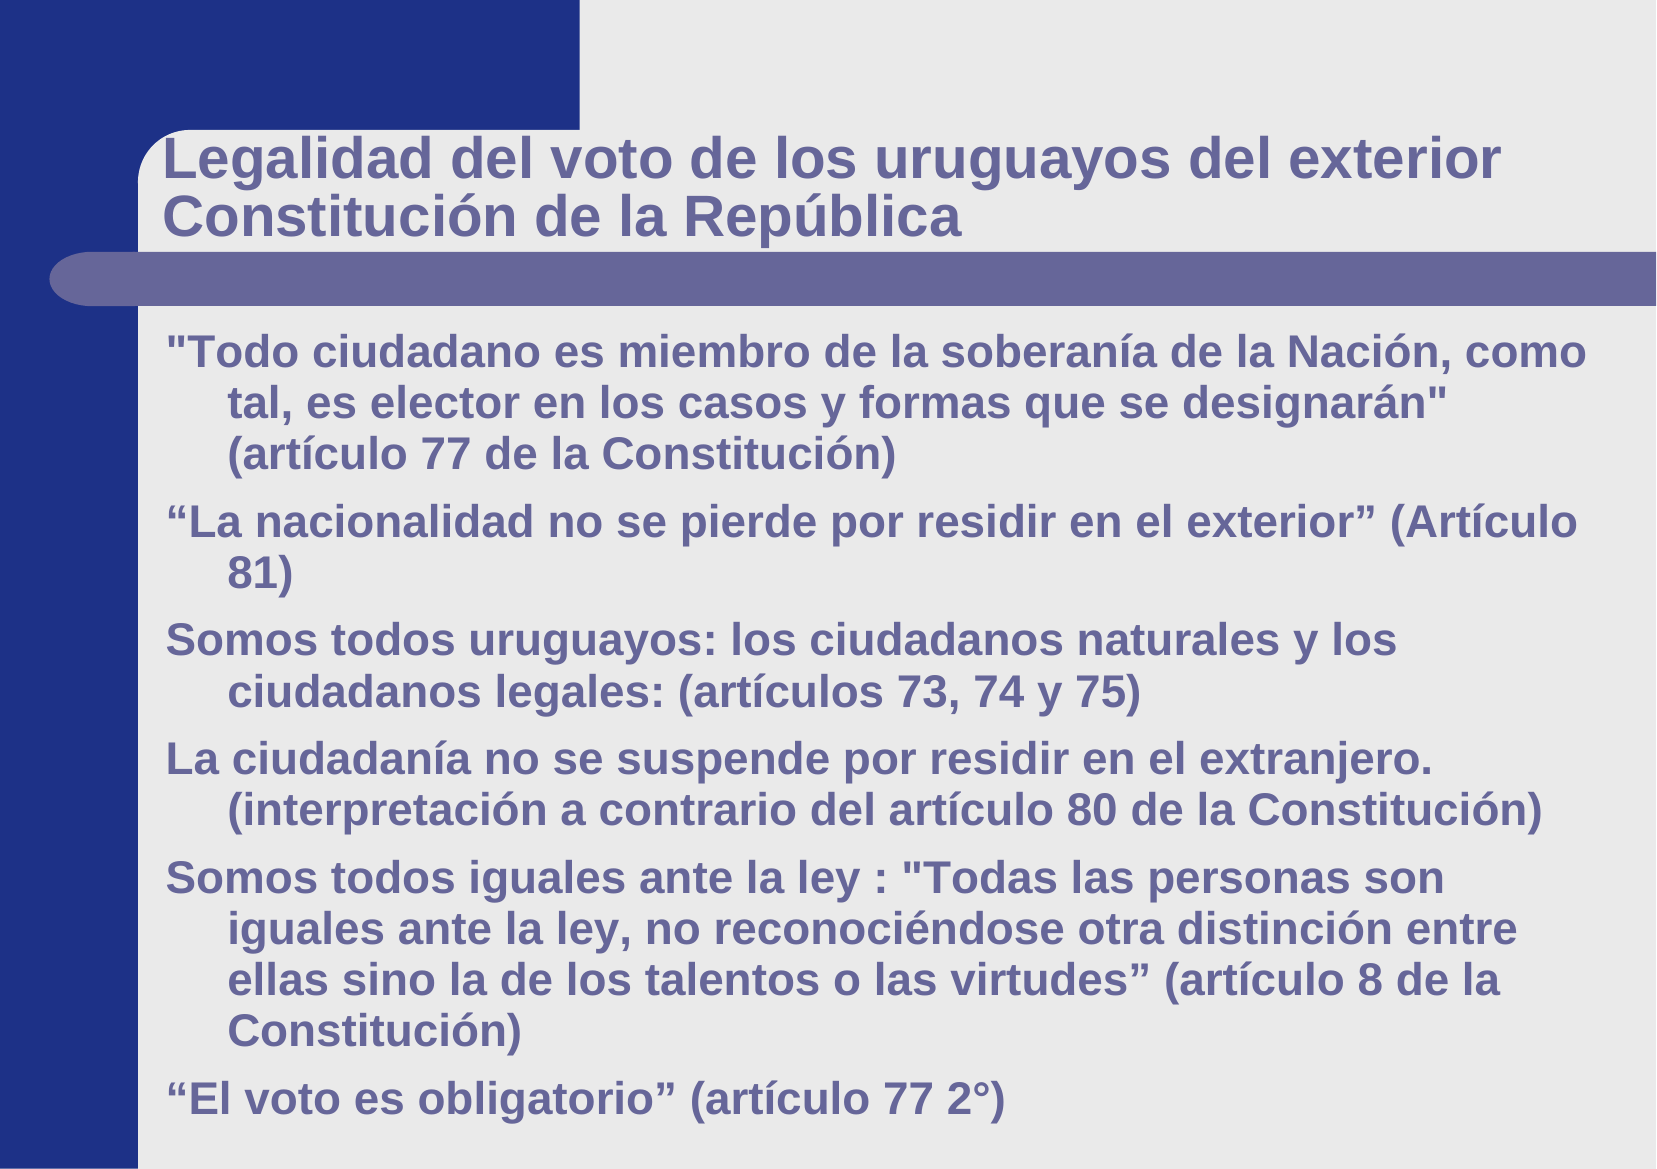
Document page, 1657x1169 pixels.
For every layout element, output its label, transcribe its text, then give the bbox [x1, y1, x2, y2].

list "Todo ciudadano es miembro de la soberanía de la Nación, como tal, es elector en los casos y formas que se designarán" (artículo 77 de la Constitución) “La nacionalidad no se pierde por residir en el exterior” (Artículo 81) Somos todos uruguayos: los ciudadanos naturales y los ciudadanos legales: (artículos 73, 74 y 75) La ciudadanía no se suspende por residir en el extranjero. (interpretación a contrario del artículo 80 de la Constitución) Somos todos iguales ante la ley : "Todas las personas son iguales ante la ley, no reconociéndose otra distinción entre ellas sino la de los talentos o las virtudes” (artículo 8 de la Constitución) “El voto es obligatorio” (artículo 77 2°) [165, 325, 1615, 1125]
title Legalidad del voto de los uruguayos del exterior Constitución de la República [162, 100, 1612, 281]
